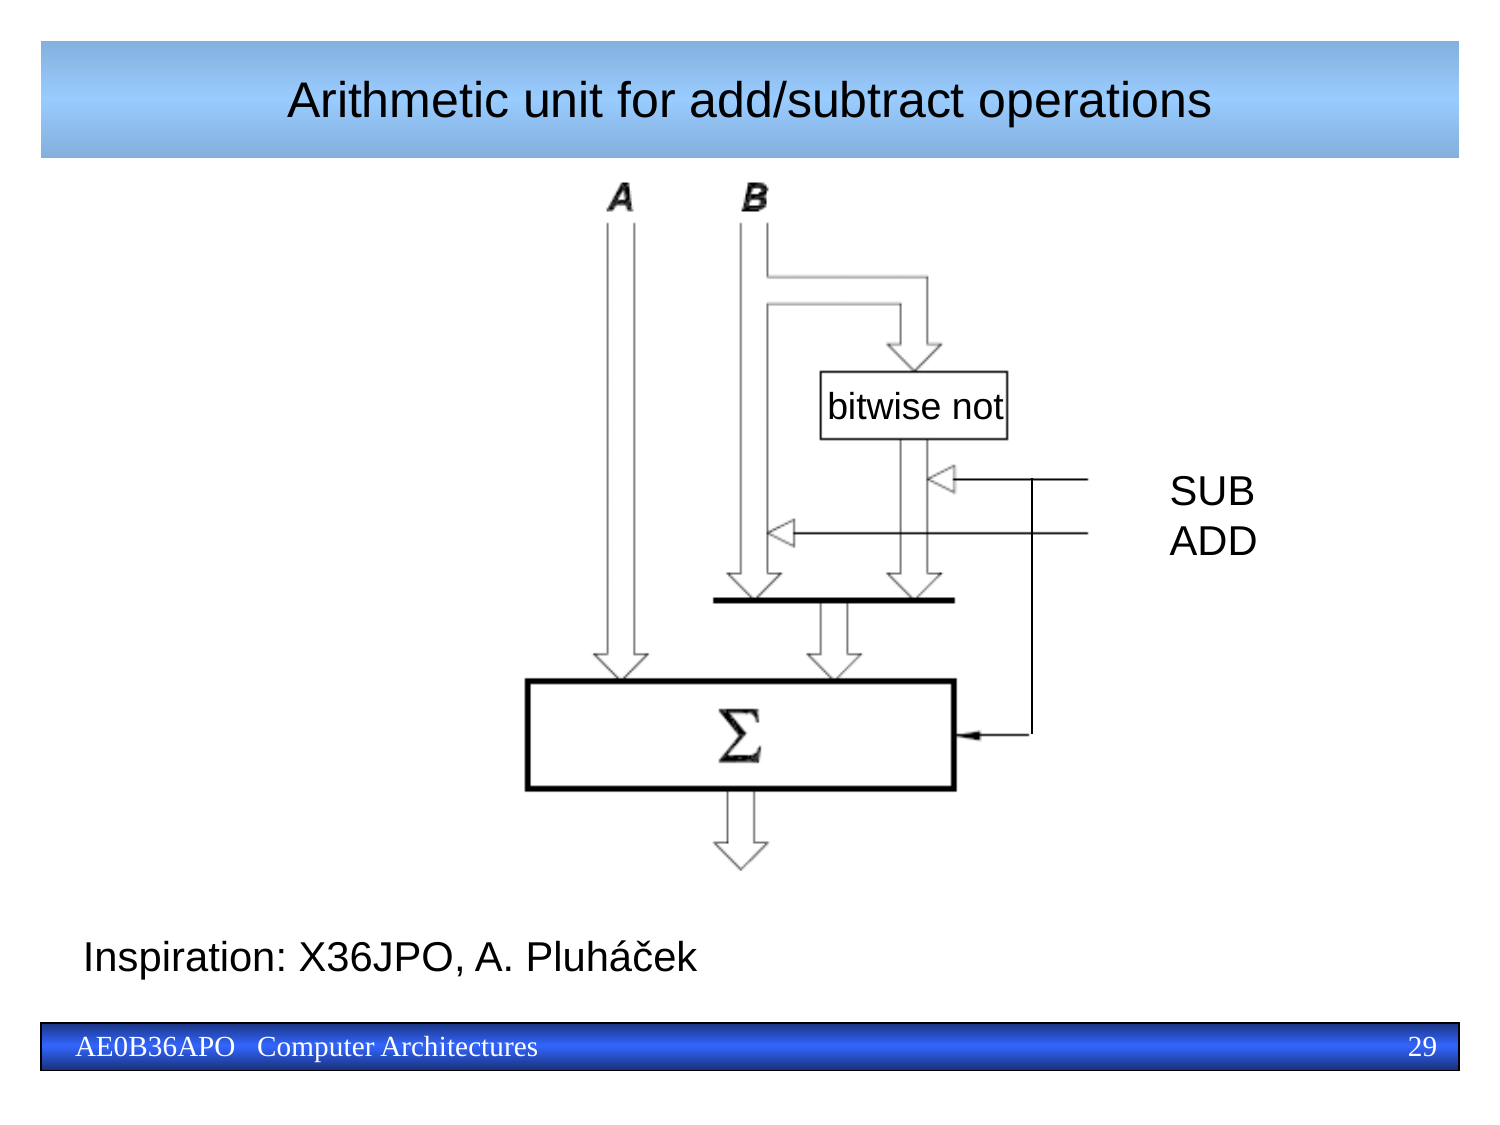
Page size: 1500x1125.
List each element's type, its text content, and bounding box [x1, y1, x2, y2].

text_box Inspiration: X36JPO, A. Pluháček [53, 922, 813, 988]
text_box SUB ADD [1139, 456, 1400, 572]
picture [493, 160, 1117, 917]
title Arithmetic unit for add/subtract operations [41, 41, 1459, 158]
text_box bitwise not [812, 374, 1031, 435]
